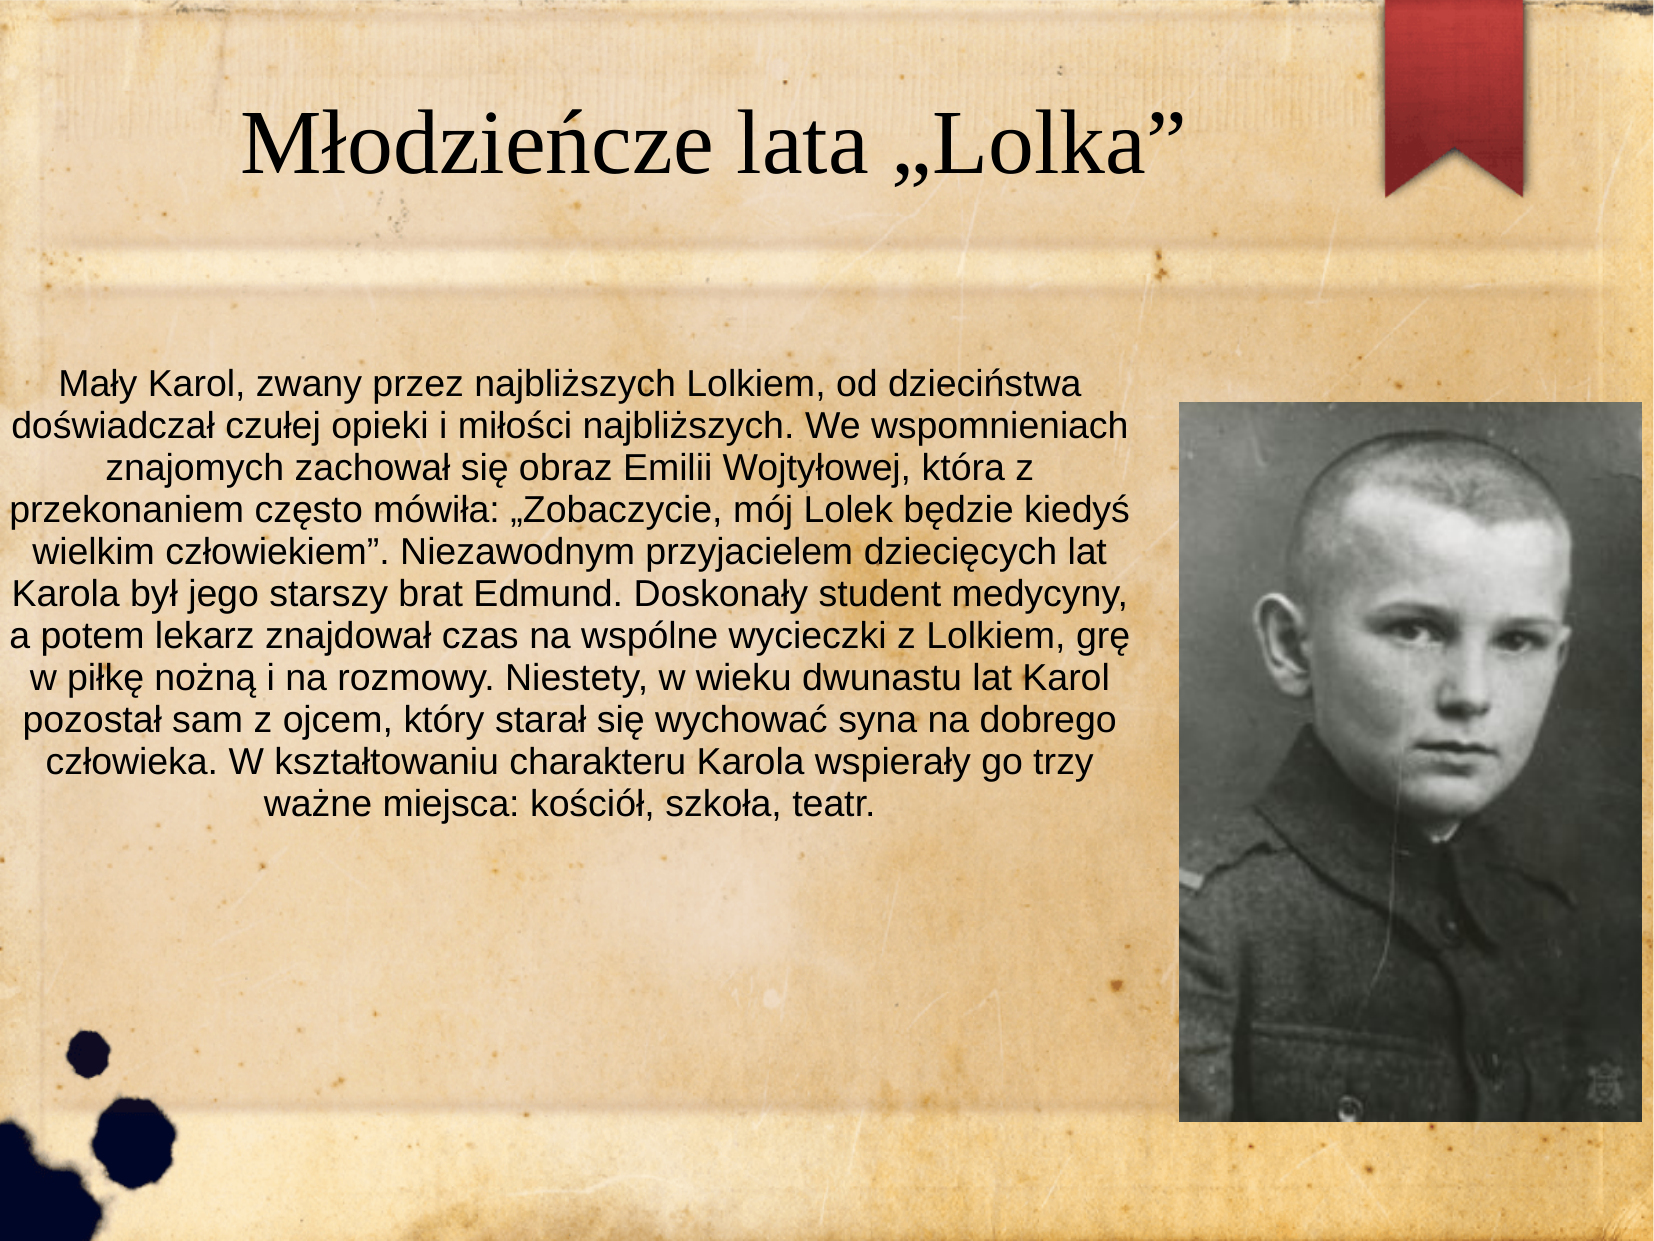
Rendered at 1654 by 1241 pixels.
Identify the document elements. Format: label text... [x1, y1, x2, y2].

title Młodzieńcze lata „Lolka” [82, 49, 1347, 237]
picture [0, 0, 1654, 1241]
text_box Mały Karol, zwany przez najbliższych Lolkiem, od dzieciństwa doświadczał czułej opieki i miłości najbliższych. We wspomnieniach znajomych zachował się obraz Emilii Wojtyłowej, która z przekonaniem często mówiła: „Zobaczycie, mój Lolek będzie kiedyś wielkim człowiekiem”. Niezawodnym przyjacielem dziecięcych lat Karola był jego starszy brat Edmund. Doskonały student medycyny, a potem lekarz znajdował czas na wspólne wycieczki z Lolkiem, grę w piłkę nożną i na rozmowy. Niestety, w wieku dwunastu lat Karol pozostał sam z ojcem, który starał się wychować syna na dobrego człowieka. W kształtowaniu charakteru Karola wspierały go trzy ważne miejsca: kościół, szkoła, teatr. [0, 355, 1146, 833]
